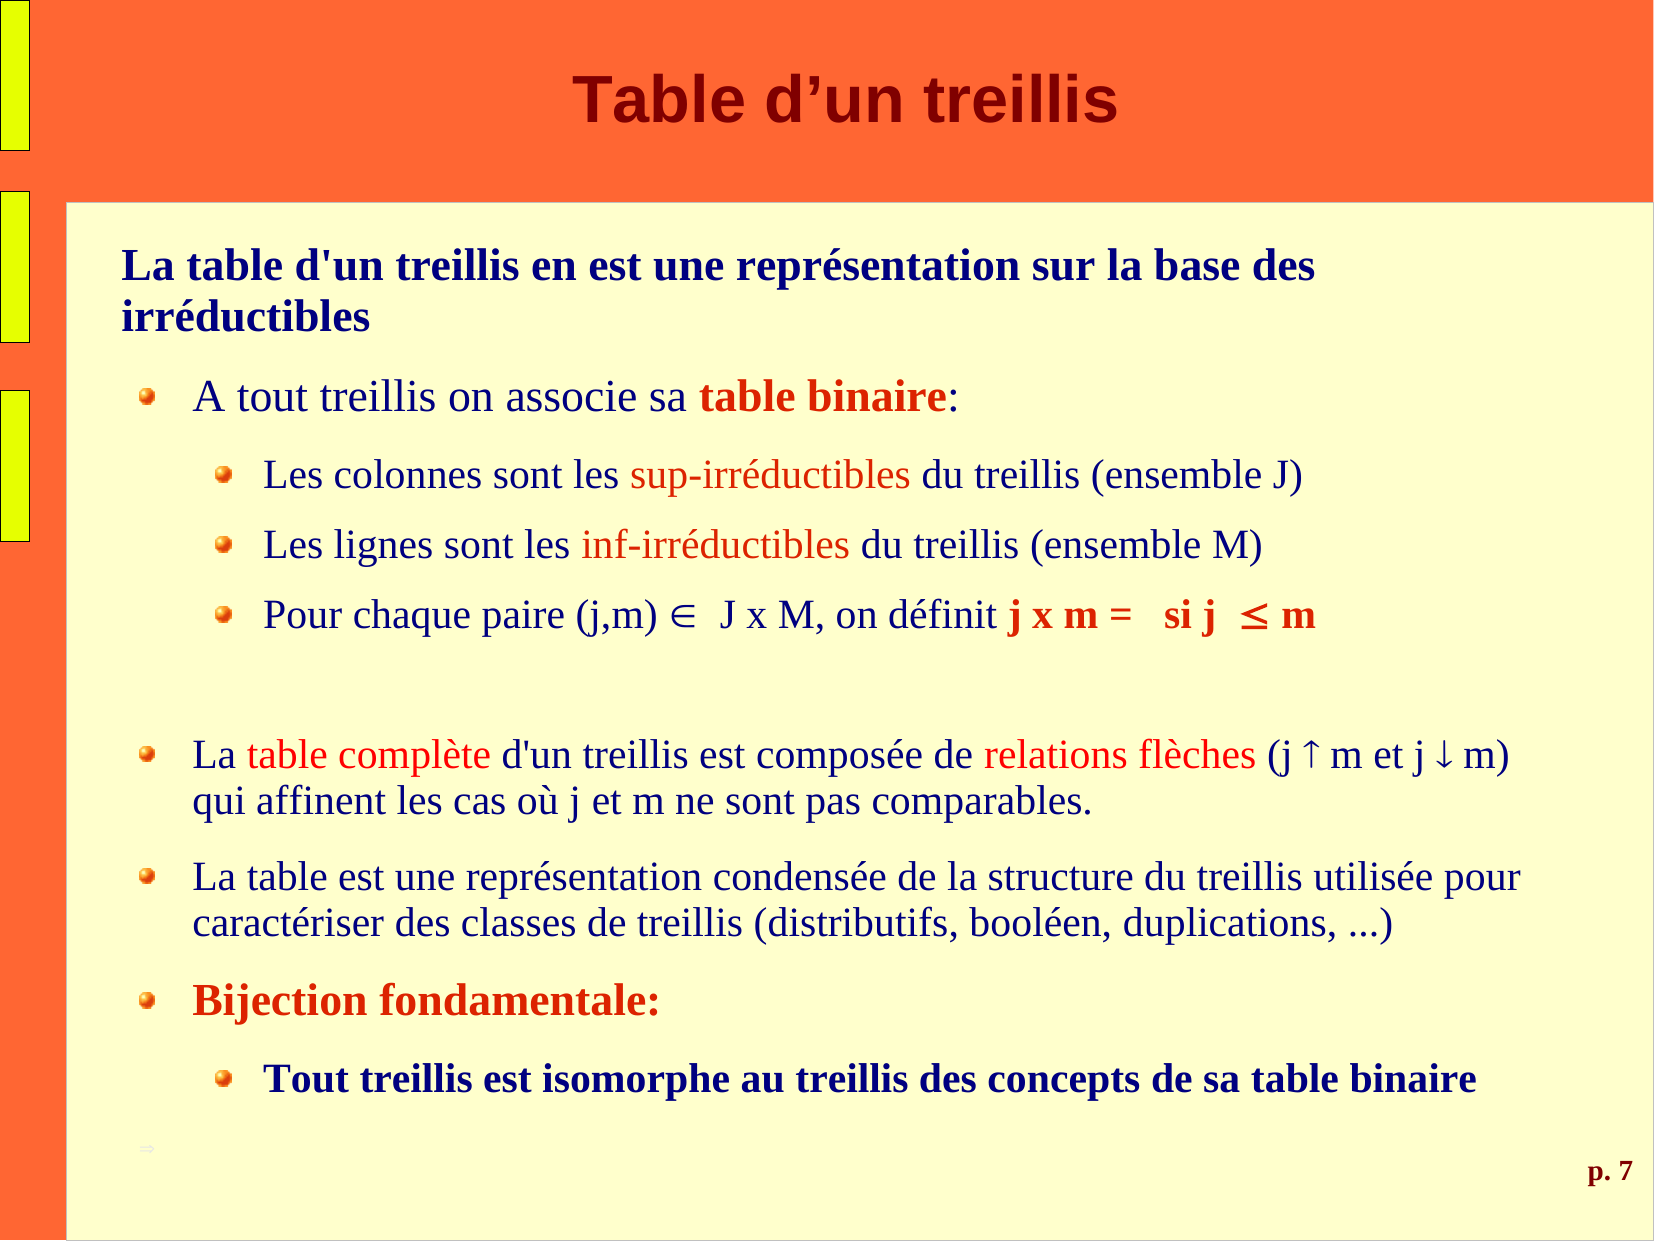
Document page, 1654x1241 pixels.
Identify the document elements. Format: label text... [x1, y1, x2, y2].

list La table d'un treillis en est une représentation sur la base des irréductibles A tout treillis on associe sa table binaire: Les colonnes sont les sup-irréductibles du treillis (ensemble J) Les lignes sont les inf-irréductibles du treillis (ensemble M) Pour chaque paire (j,m)  J x M, on définit j x m = si j  m La table complète d'un treillis est composée de relations flèches (j  m et j  m) qui affinent les cas où j et m ne sont pas comparables. La table est une représentation condensée de la structure du treillis utilisée pour caractériser des classes de treillis (distributifs, booléen, duplications, ...) Bijection fondamentale: Tout treillis est isomorphe au treillis des concepts de sa table binaire [121, 239, 1534, 1197]
title Table d’un treillis [98, 34, 1594, 166]
